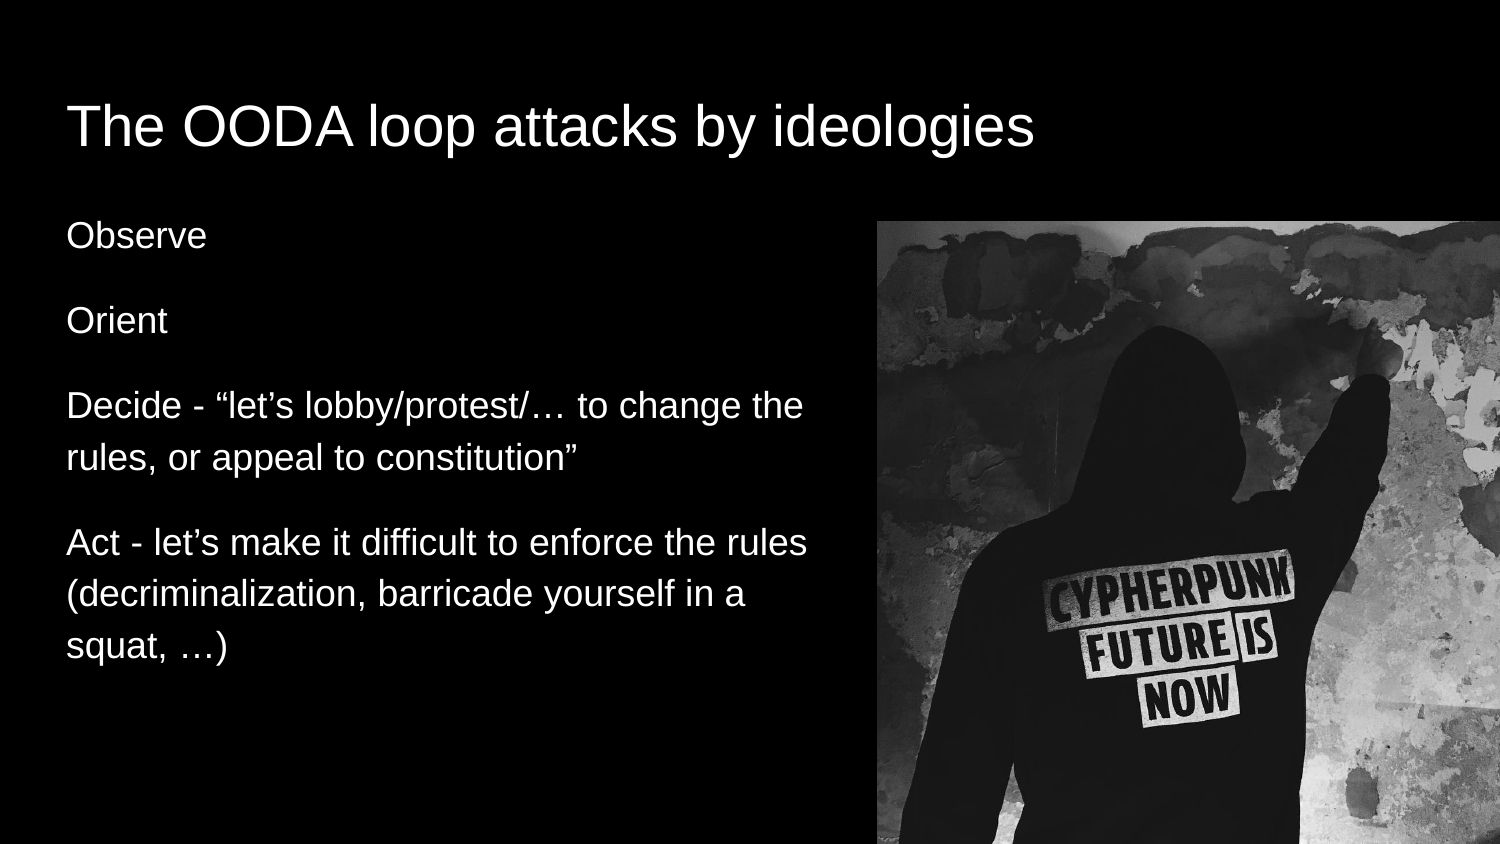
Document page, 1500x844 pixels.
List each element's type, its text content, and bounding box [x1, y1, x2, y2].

picture [877, 221, 1500, 844]
title The OODA loop attacks by ideologies [51, 72, 1449, 167]
list Observe Orient Decide - “let’s lobby/protest/… to change the rules, or appeal to constitution” Act - let’s make it difficult to enforce the rules (decriminalization, barricade yourself in a squat, …) [51, 189, 824, 750]
